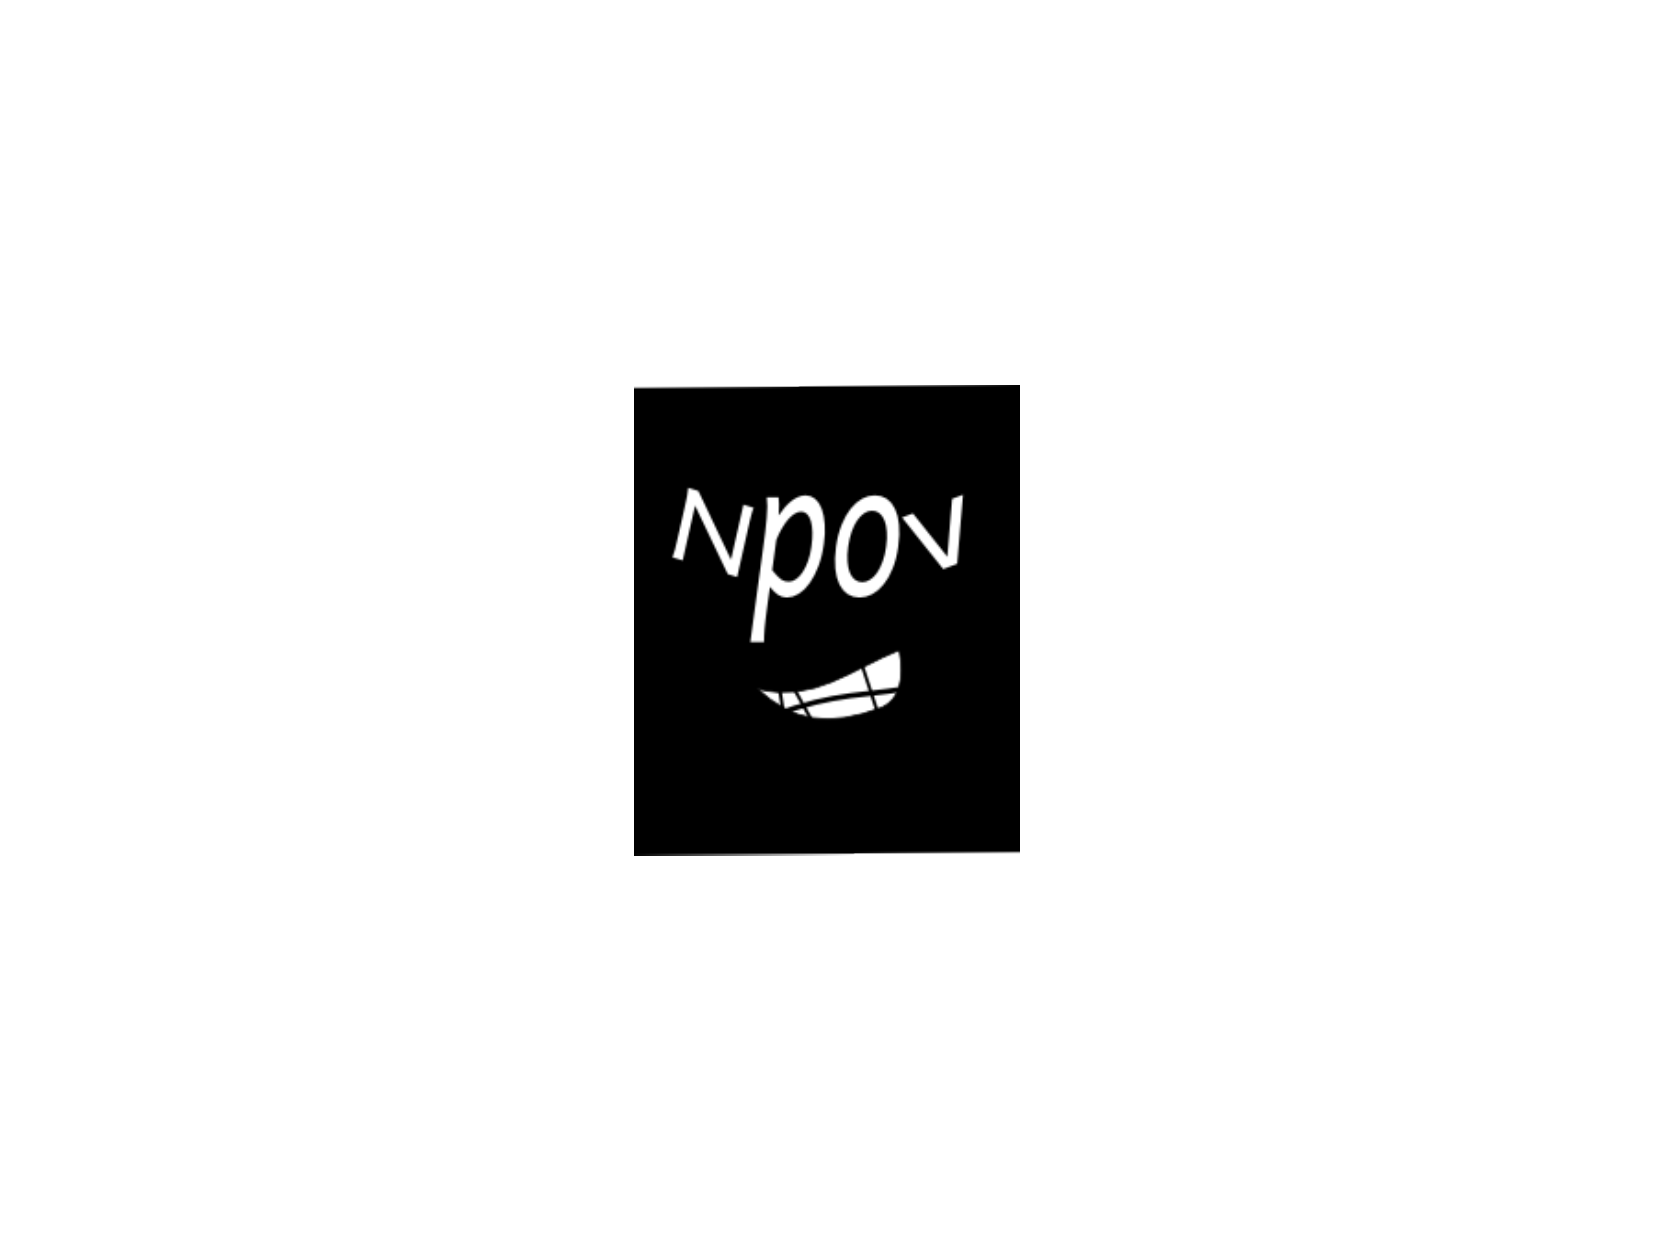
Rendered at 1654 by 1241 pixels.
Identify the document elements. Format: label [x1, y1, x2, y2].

picture [634, 385, 1020, 856]
